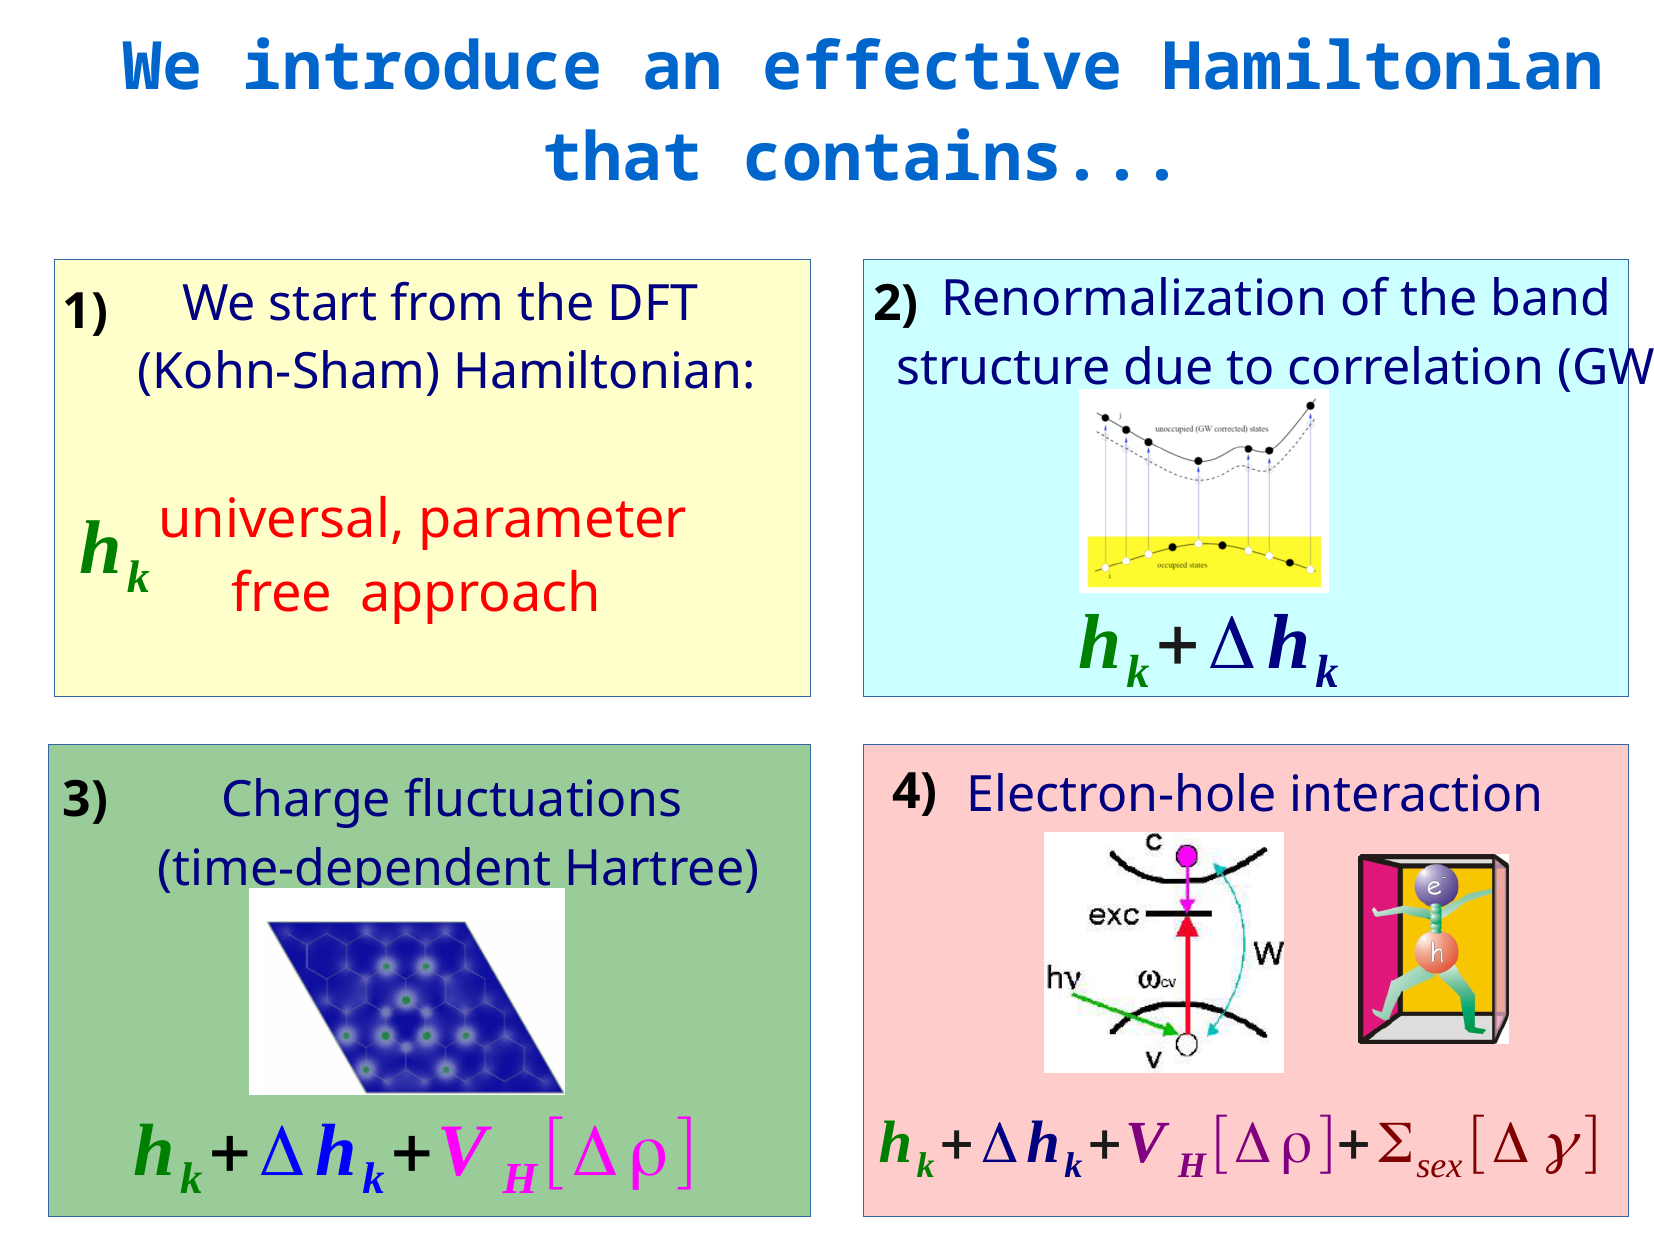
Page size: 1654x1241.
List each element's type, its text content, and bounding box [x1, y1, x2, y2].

chart [863, 1110, 1614, 1186]
text_box [863, 259, 1629, 697]
picture [249, 888, 565, 1096]
text_box Renormalization of the band structure due to correlation (GW) [881, 255, 1584, 404]
picture [1044, 832, 1284, 1073]
text_box 1) [48, 267, 136, 343]
text_box [54, 259, 811, 697]
text_box Charge fluctuations (time-dependent Hartree) [142, 755, 680, 905]
text_box [1587, 291, 1602, 312]
text_box 3) [48, 755, 136, 832]
text_box 4) [877, 748, 965, 824]
text_box We start from the DFT (Kohn-Sham) Hamiltonian: [123, 259, 704, 409]
title We introduce an effective Hamiltonian that contains... [72, 0, 1618, 230]
chart [1058, 600, 1359, 698]
text_box [54, 259, 123, 267]
picture [1358, 854, 1509, 1044]
chart [60, 506, 113, 603]
text_box Electron-hole interaction [951, 751, 1480, 833]
picture [1079, 389, 1329, 593]
text_box universal, parameter free approach [113, 472, 720, 633]
text_box [863, 744, 1629, 1217]
chart [114, 1110, 715, 1204]
text_box 2) [858, 259, 881, 335]
text_box [48, 744, 811, 1217]
